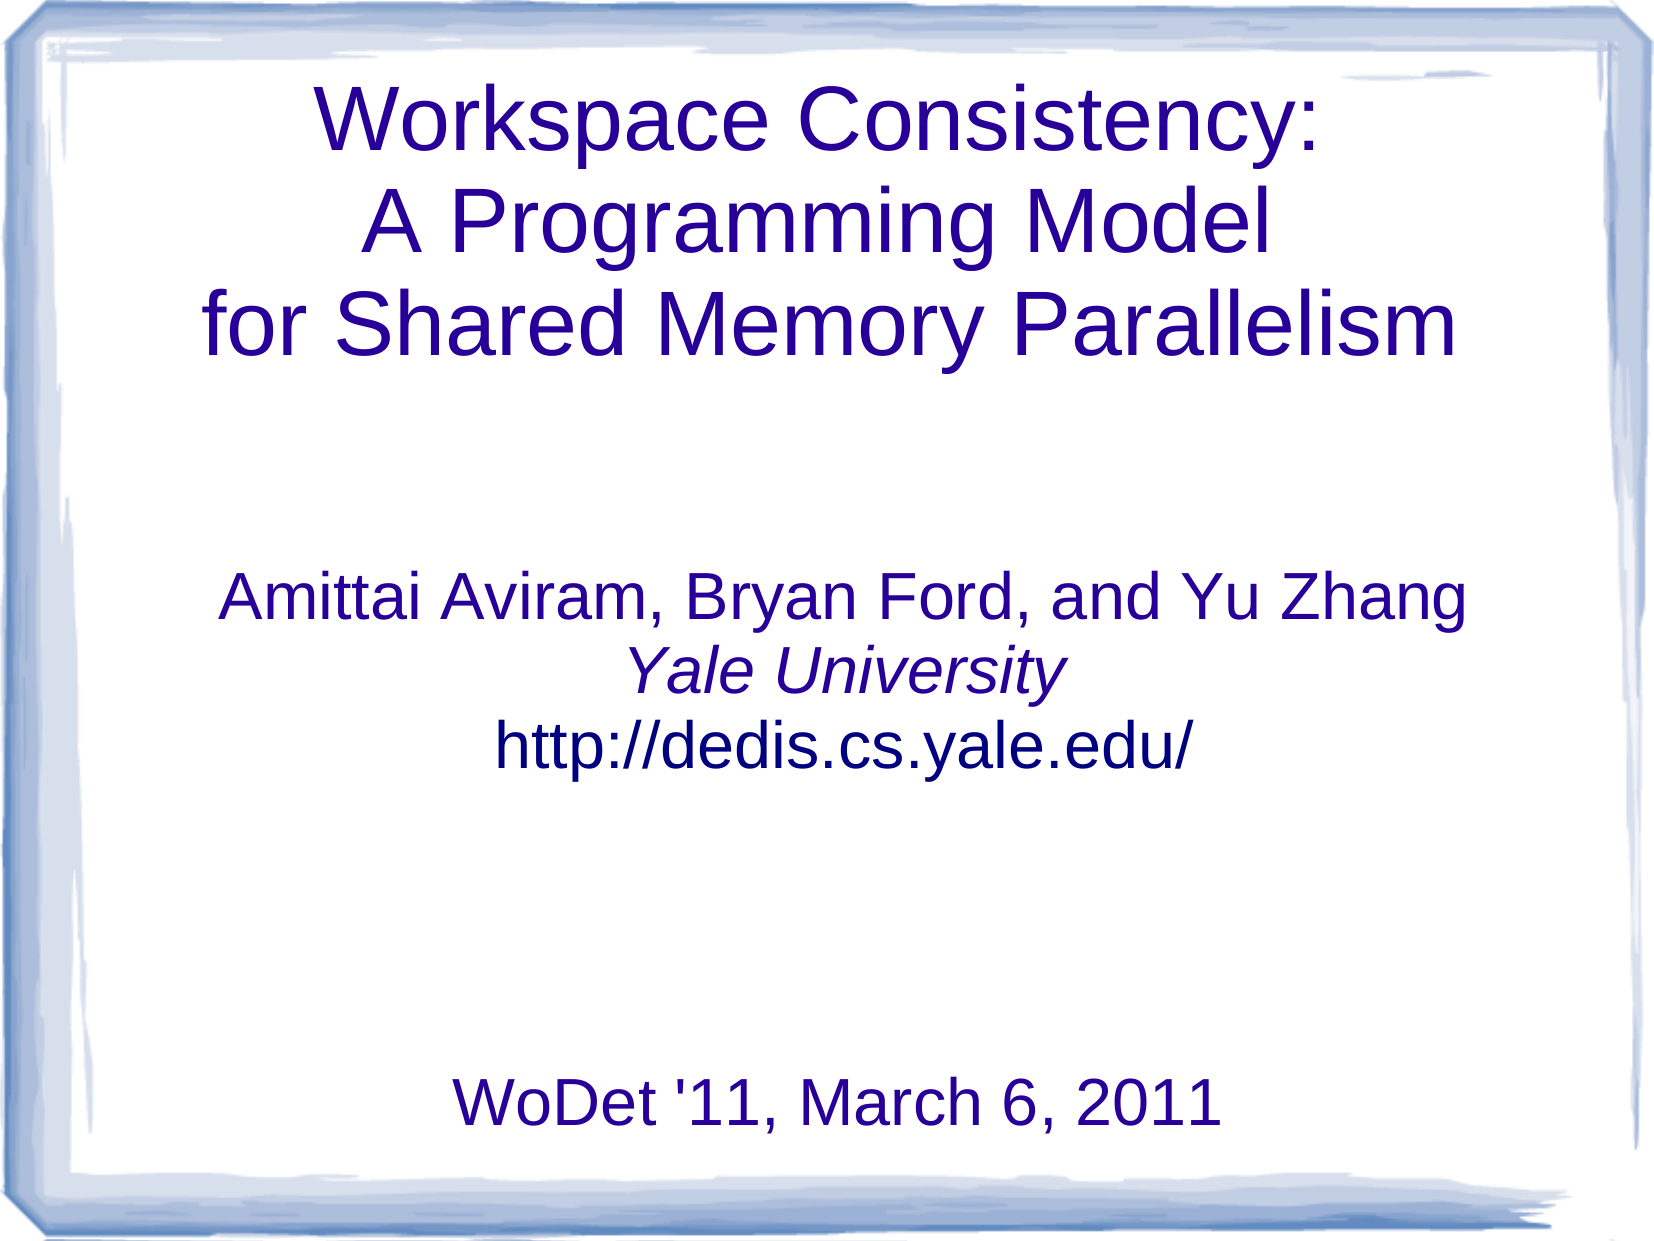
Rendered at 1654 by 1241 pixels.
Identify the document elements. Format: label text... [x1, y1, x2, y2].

title Workspace Consistency: A Programming Model for Shared Memory Parallelism [86, 67, 1576, 376]
picture [0, 0, 1654, 1241]
text_box WoDet '11, March 6, 2011 [112, 1050, 1566, 1155]
subtitle Amittai Aviram, Bryan Ford, and Yu Zhang Yale University http://dedis.cs.yale.edu/ [118, 412, 1571, 1004]
